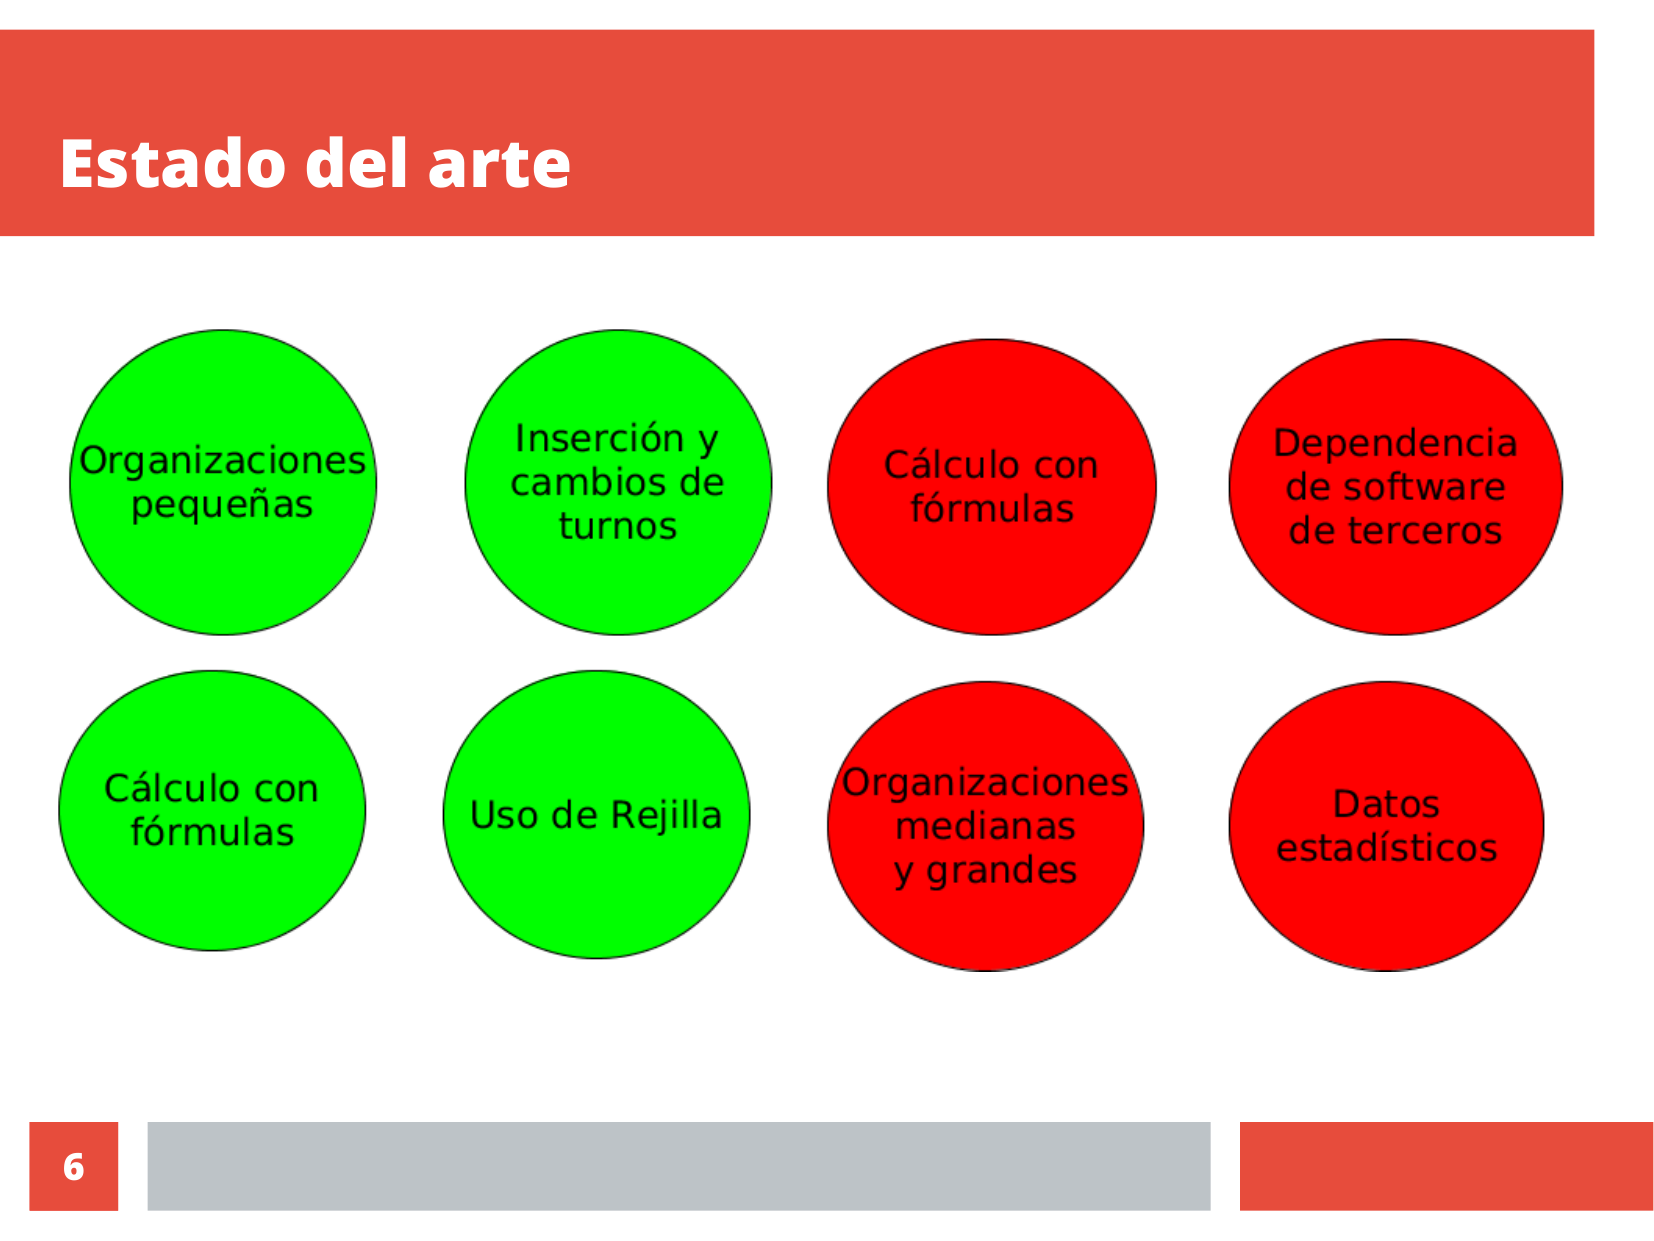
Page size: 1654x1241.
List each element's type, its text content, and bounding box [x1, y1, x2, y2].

title Estado del arte [59, 59, 1595, 207]
picture [57, 328, 1565, 972]
